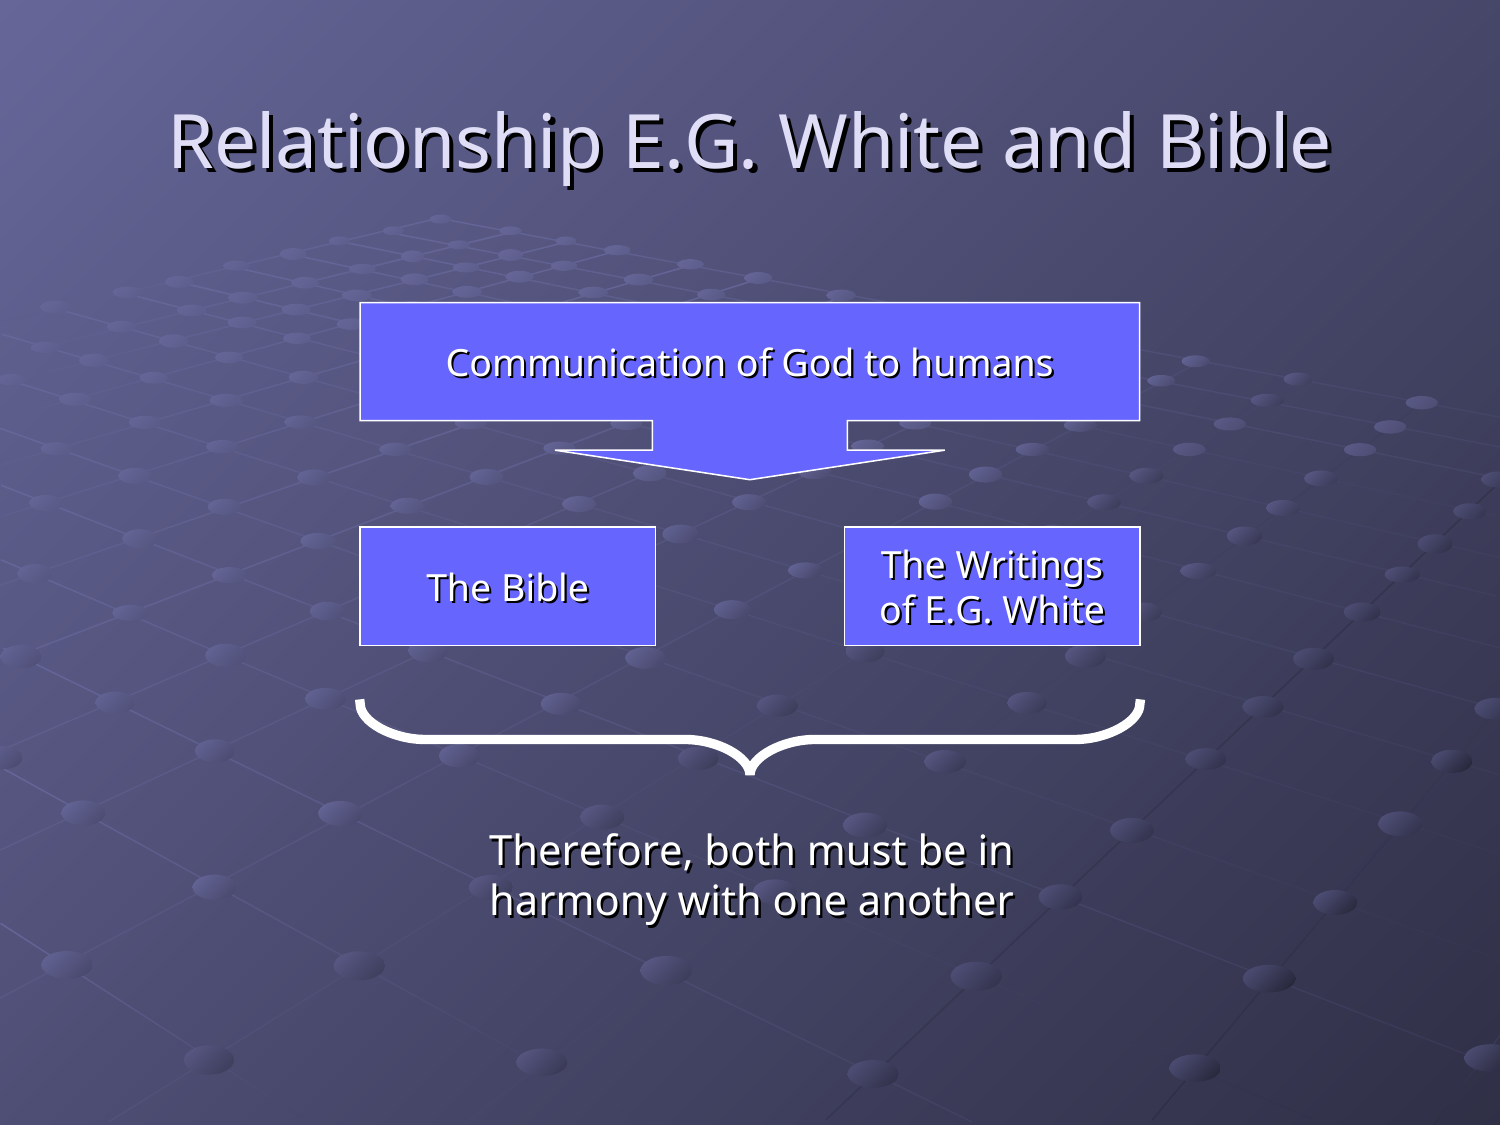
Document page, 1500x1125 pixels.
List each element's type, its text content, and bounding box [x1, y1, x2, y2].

text_box Therefore, both must be in harmony with one another [399, 816, 1105, 932]
text_box Communication of God to humans [360, 302, 1140, 480]
title Relationship E.G. White and Bible [75, 45, 1426, 233]
text_box The Bible [360, 527, 656, 646]
text_box The Writings of E.G. White [844, 527, 1140, 646]
